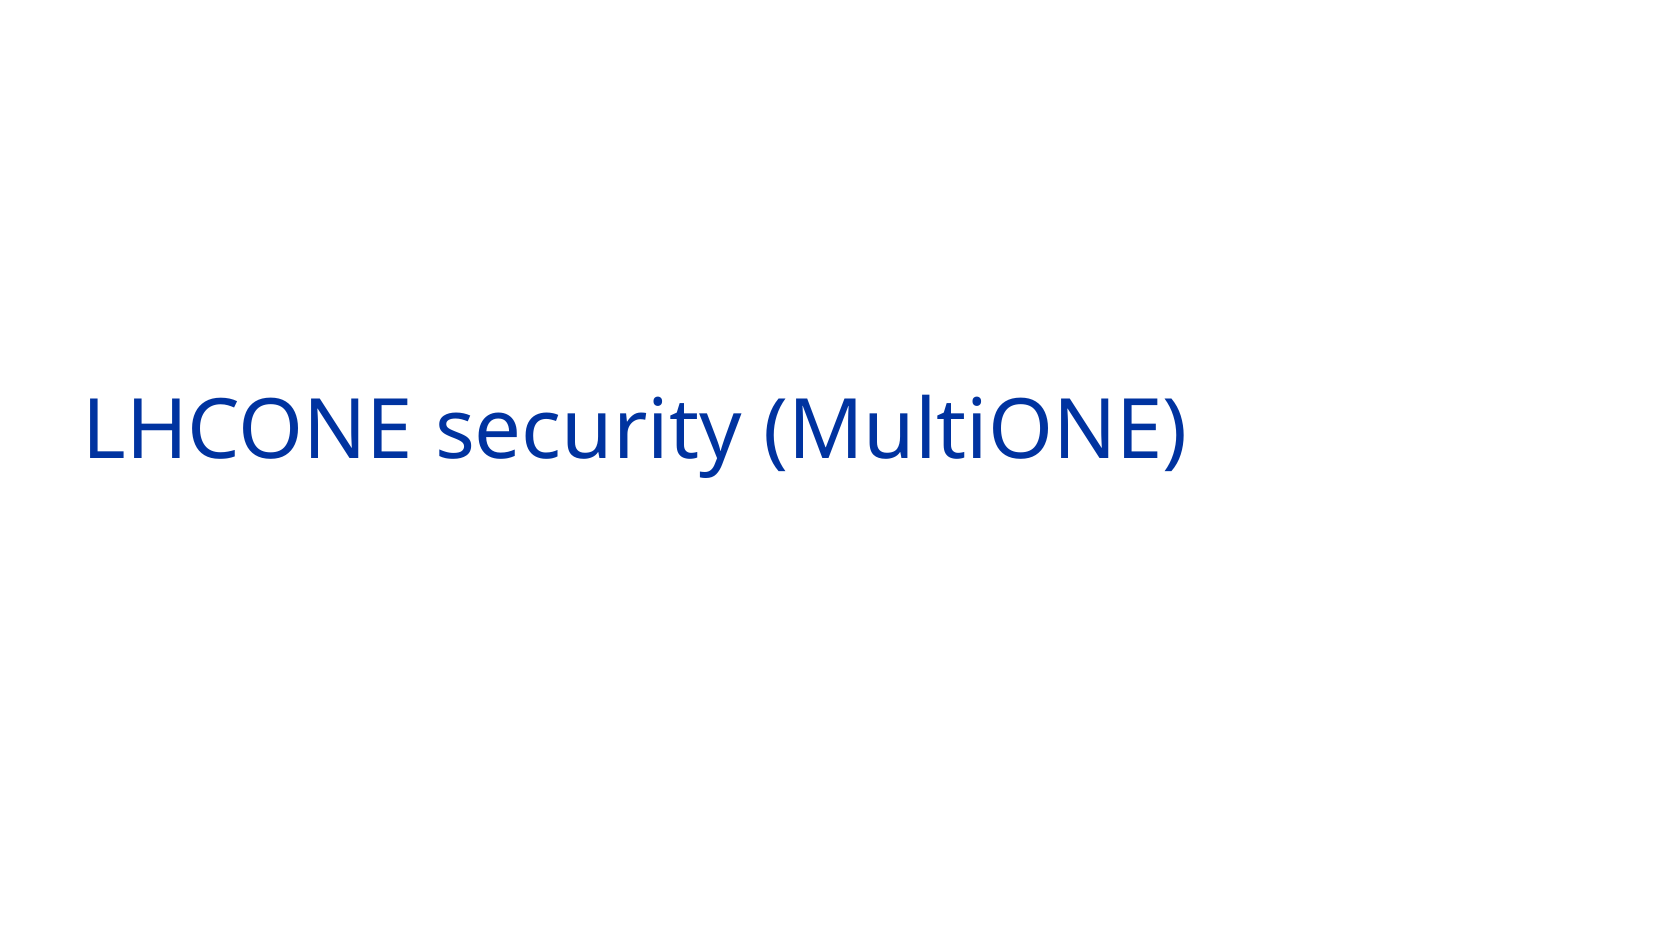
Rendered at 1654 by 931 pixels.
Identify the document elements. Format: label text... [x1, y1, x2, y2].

title LHCONE security (MultiONE) [82, 369, 1571, 579]
